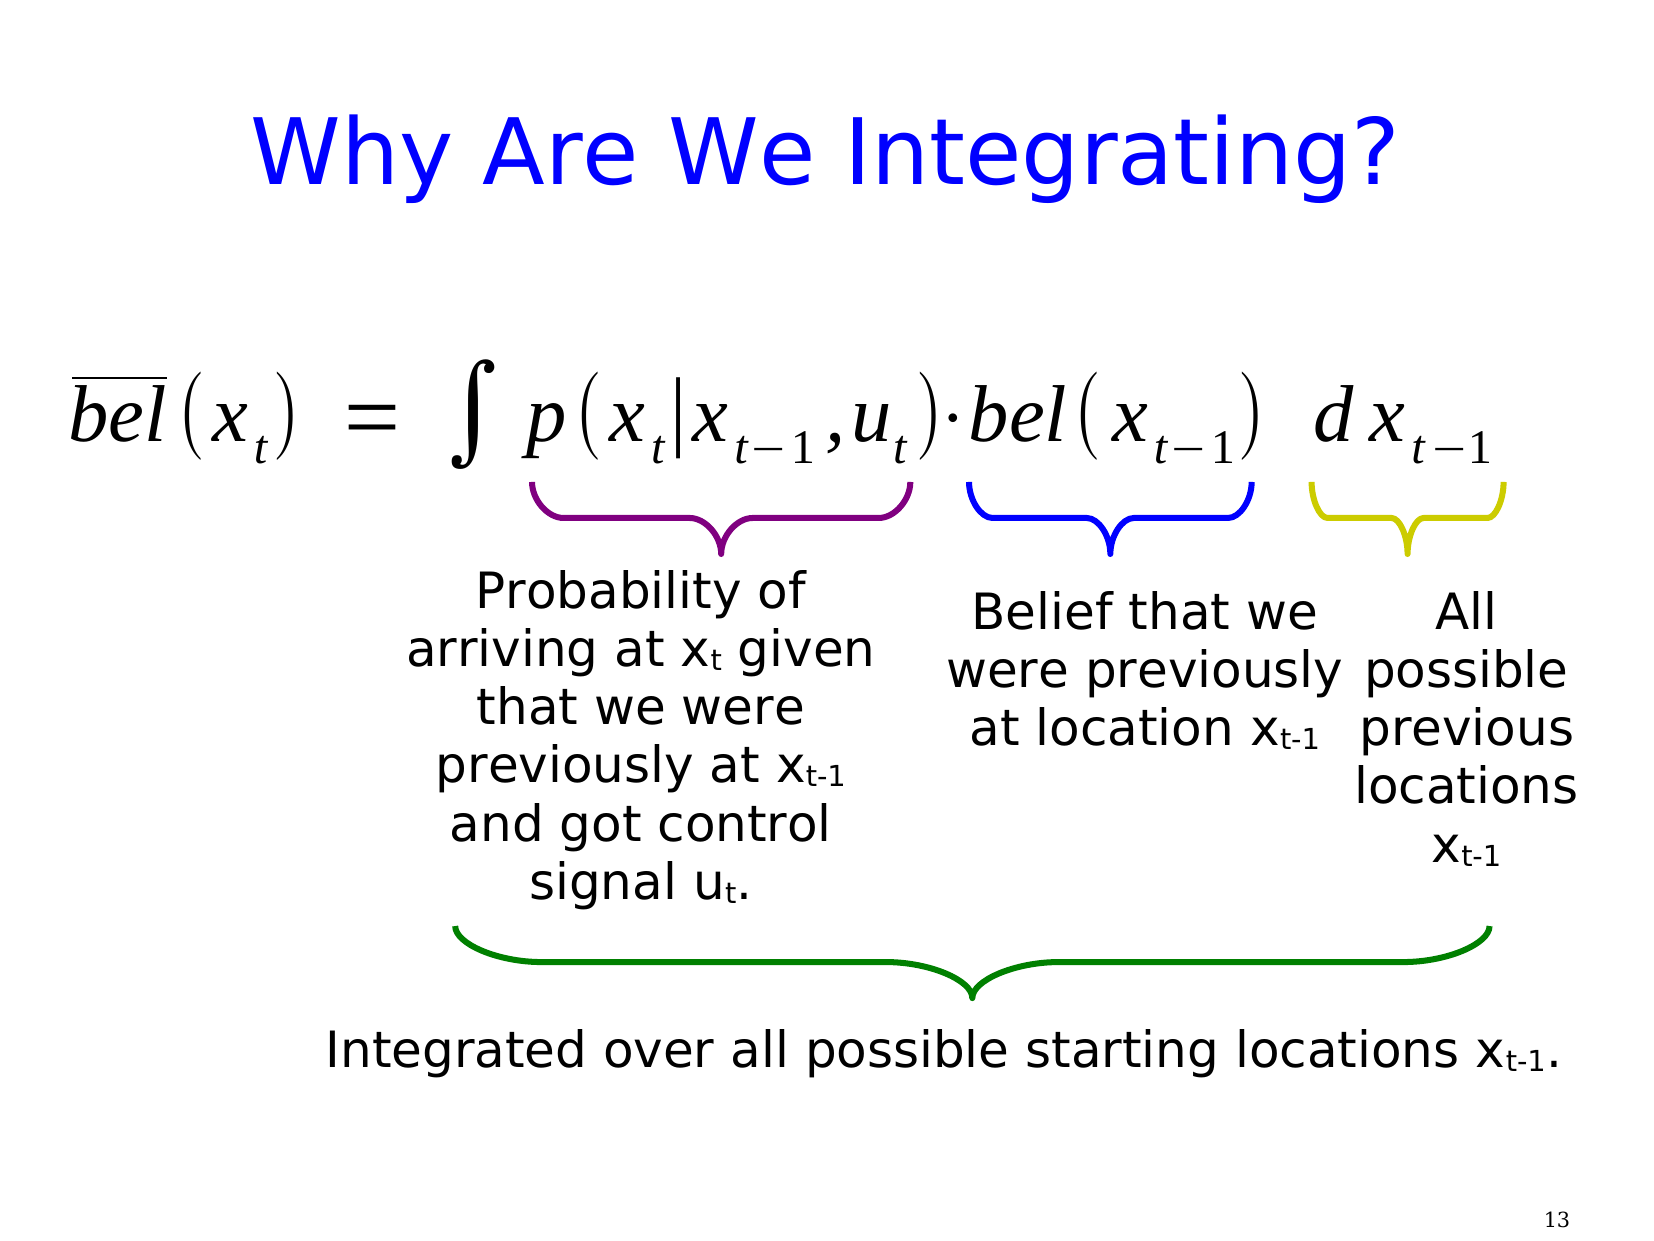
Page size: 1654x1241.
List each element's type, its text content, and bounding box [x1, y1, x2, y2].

title Why Are We Integrating? [82, 49, 1571, 257]
text_box Belief that we were previously at location xt-1 [913, 575, 1332, 781]
text_box Probability of arriving at xt given that we were previously at xt-1 and got control signal ut. [374, 554, 908, 967]
chart [53, 354, 1508, 476]
text_box Integrated over all possible starting locations xt-1. [310, 1013, 1601, 1177]
text_box All possible previous locations xt-1 [1332, 575, 1601, 898]
